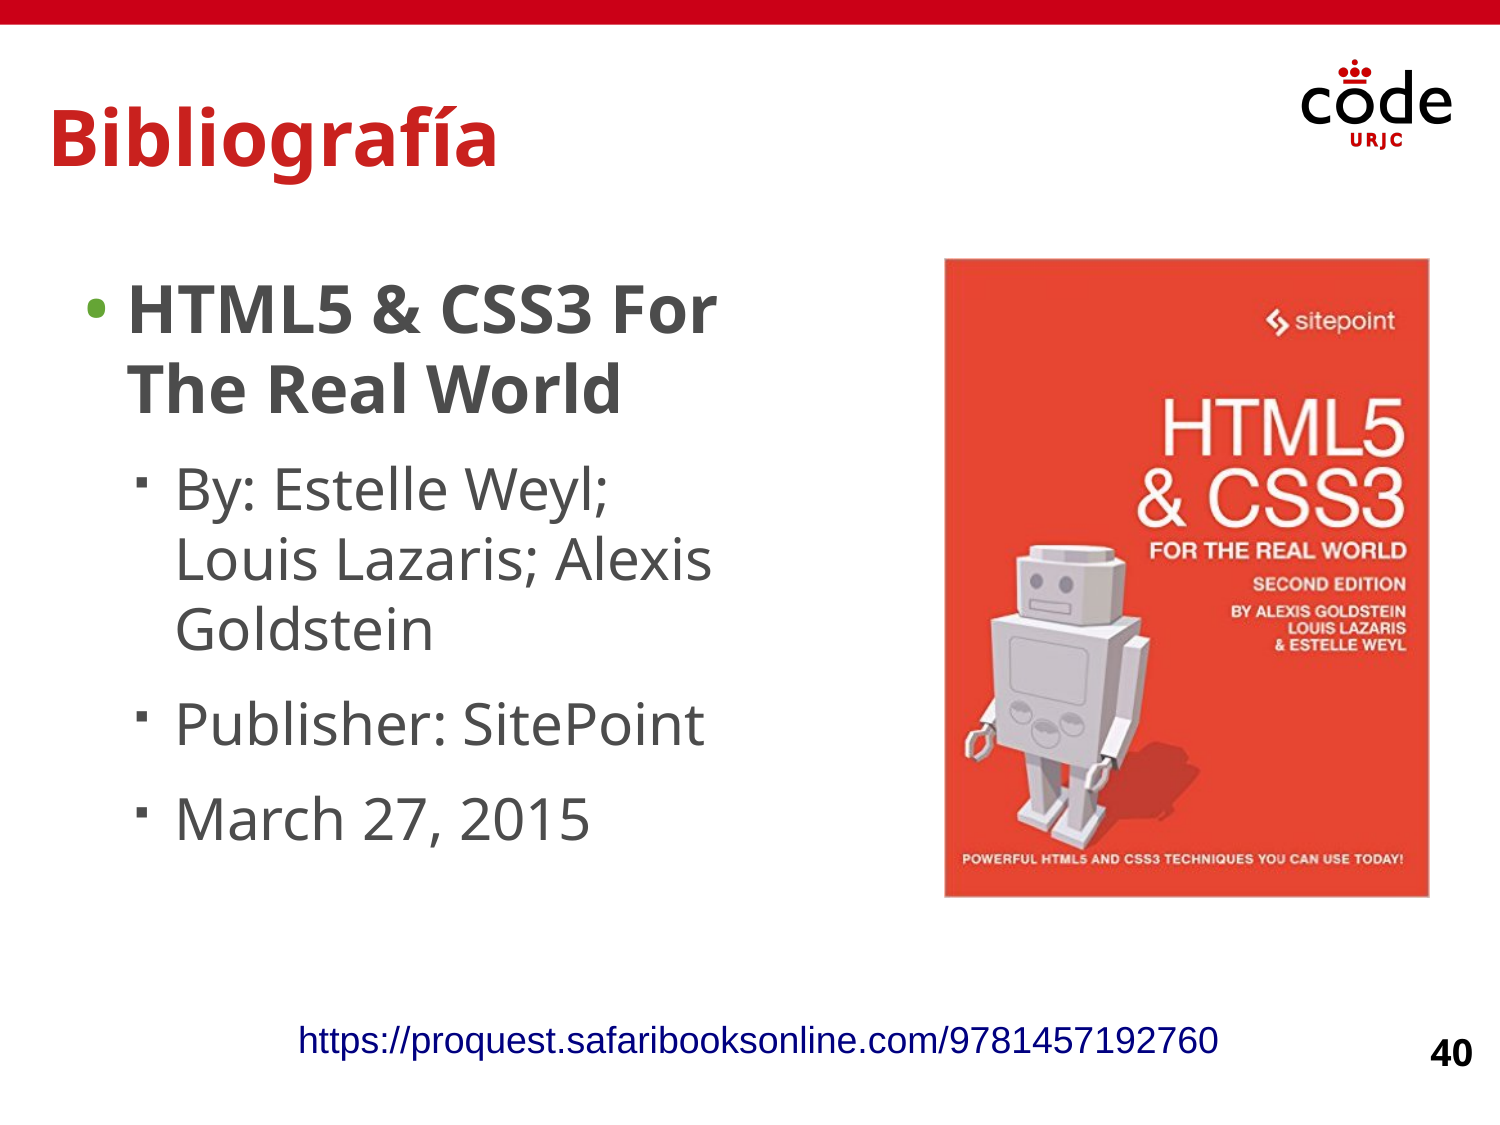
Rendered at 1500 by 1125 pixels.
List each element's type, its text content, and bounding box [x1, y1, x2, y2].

picture [1284, 50, 1468, 161]
text_box https://proquest.safaribooksonline.com/9781457192760 [283, 1012, 1241, 1070]
list HTML5 & CSS3 For The Real World By: Estelle Weyl; Louis Lazaris; Alexis Goldstein Publisher: SitePoint March 27, 2015 [51, 259, 741, 1013]
picture [944, 258, 1430, 898]
title Bibliografía [32, 79, 1383, 189]
